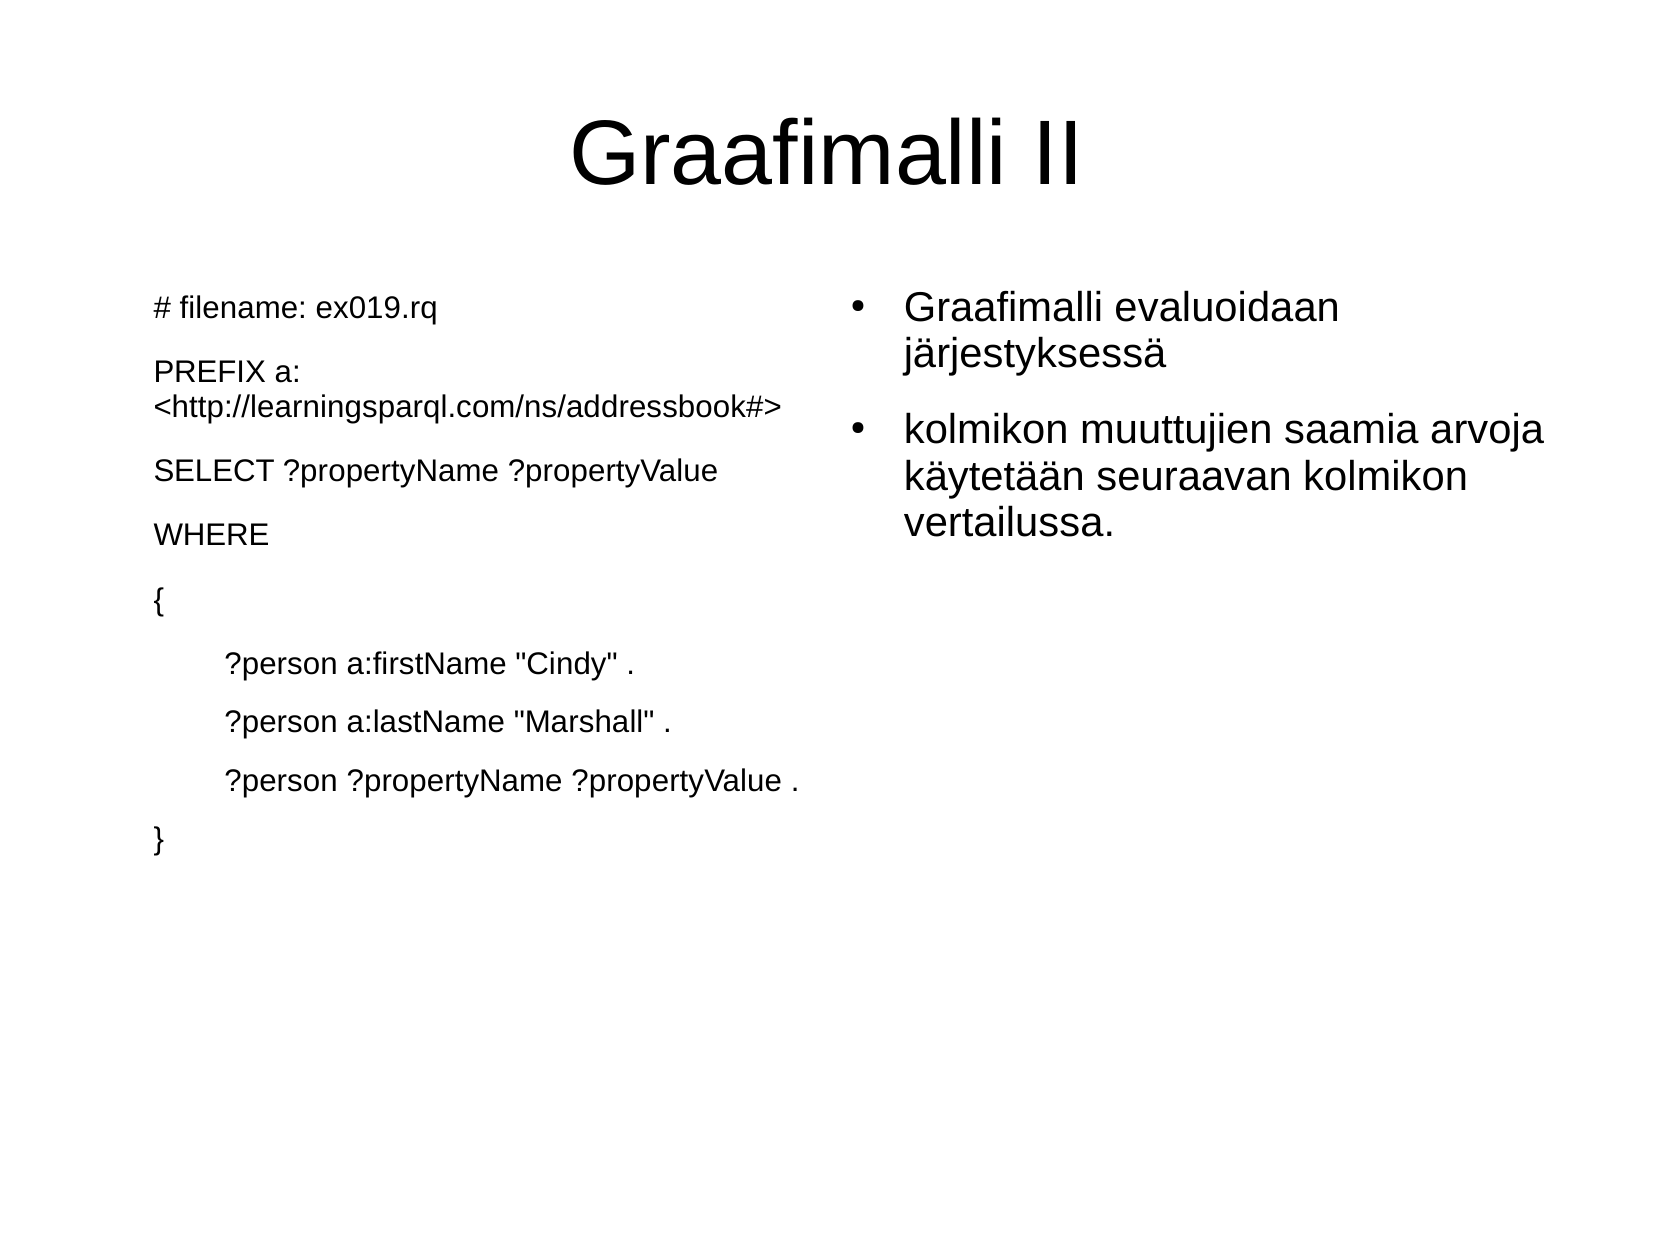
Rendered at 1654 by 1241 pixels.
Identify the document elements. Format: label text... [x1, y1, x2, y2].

title Graafimalli II [82, 49, 1571, 257]
list # filename: ex019.rq PREFIX a: <http://learningsparql.com/ns/addressbook#> SELECT ?propertyName ?propertyValue WHERE { ?person a:firstName "Cindy" . ?person a:lastName "Marshall" . ?person ?propertyName ?propertyValue . } [82, 290, 809, 1010]
list Graafimalli evaluoidaan järjestyksessä kolmikon muuttujien saamia arvoja käytetään seuraavan kolmikon vertailussa. [832, 283, 1560, 1003]
